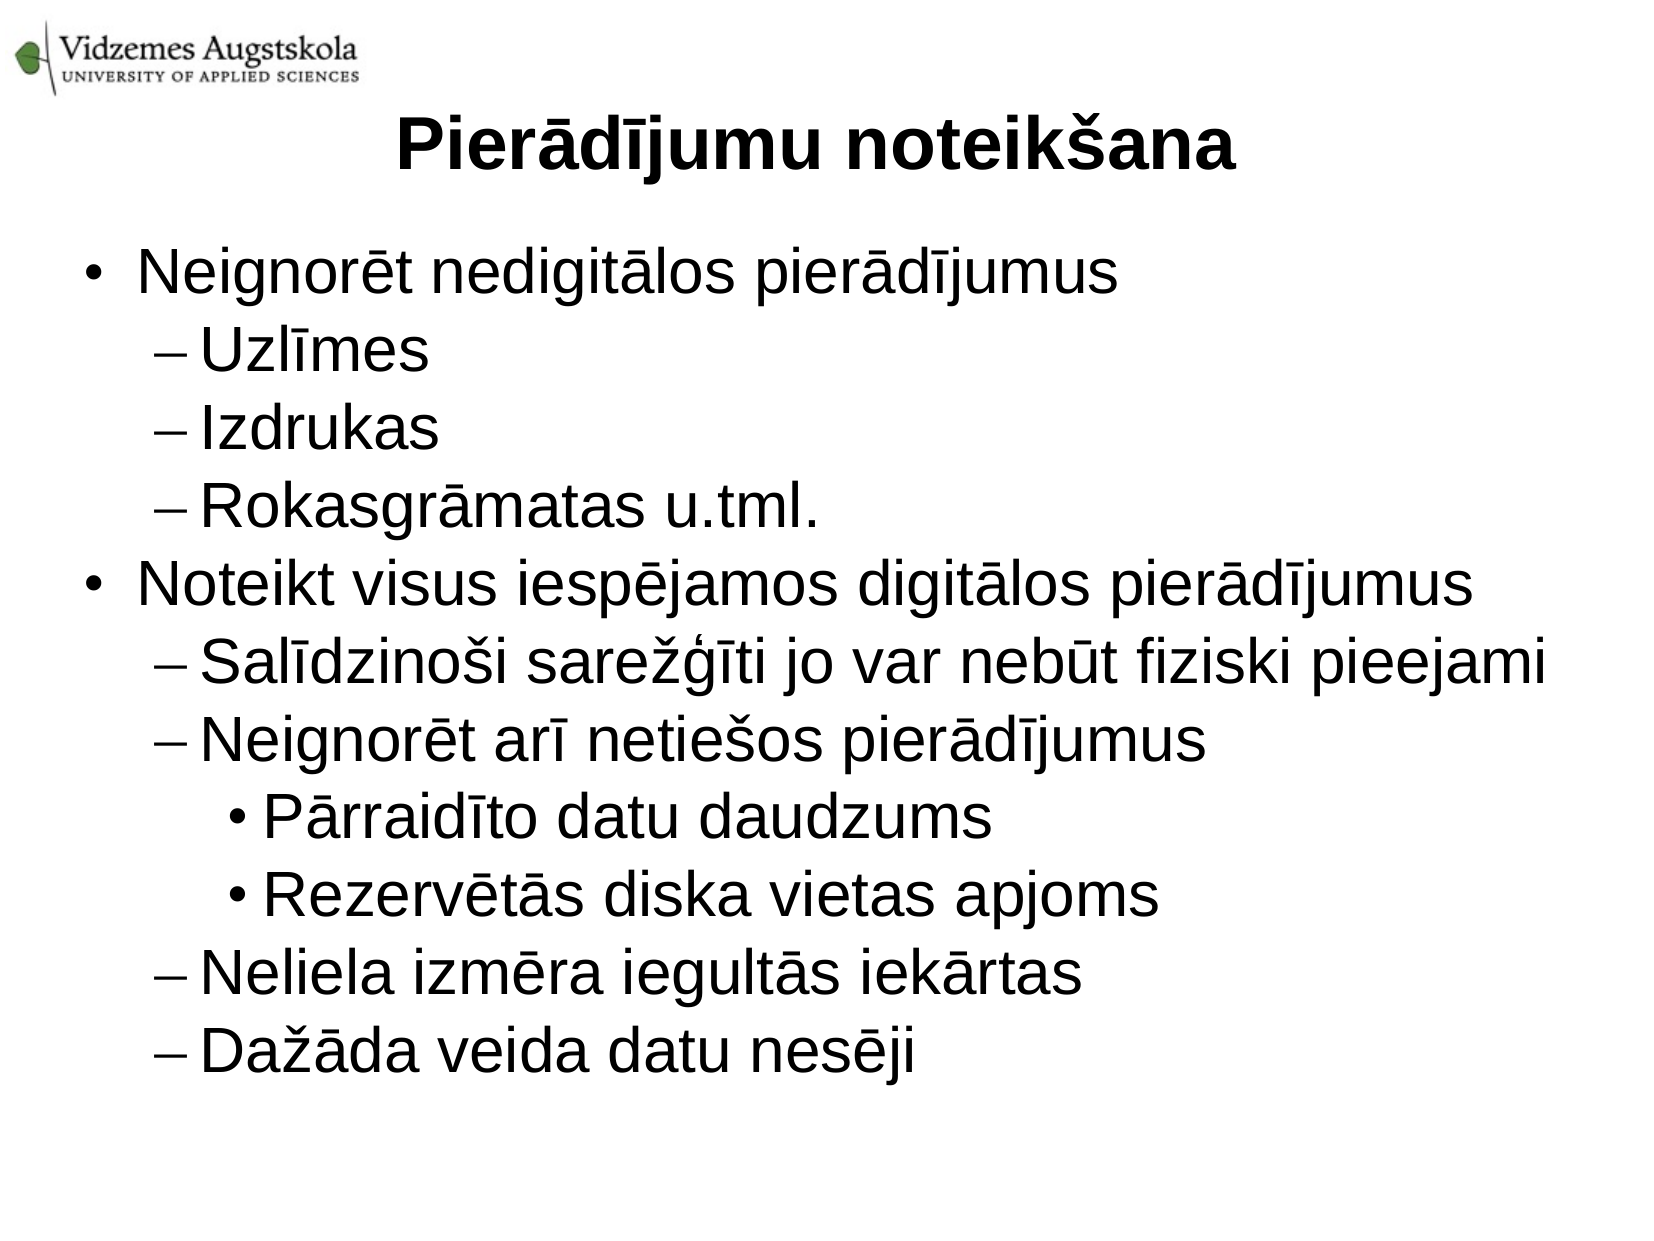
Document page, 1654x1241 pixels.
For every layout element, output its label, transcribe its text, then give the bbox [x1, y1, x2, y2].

picture [5, 2, 368, 113]
list Neignorēt nedigitālos pierādījumus Uzlīmes Izdrukas Rokasgrāmatas u.tml. Noteikt visus iespējamos digitālos pierādījumus Salīdzinoši sarežģīti jo var nebūt fiziski pieejami Neignorēt arī netiešos pierādījumus Pārraidīto datu daudzums Rezervētās diska vietas apjoms Neliela izmēra iegultās iekārtas Dažāda veida datu nesēji [82, 236, 1569, 1107]
title Pierādījumu noteikšana [94, 100, 1512, 191]
